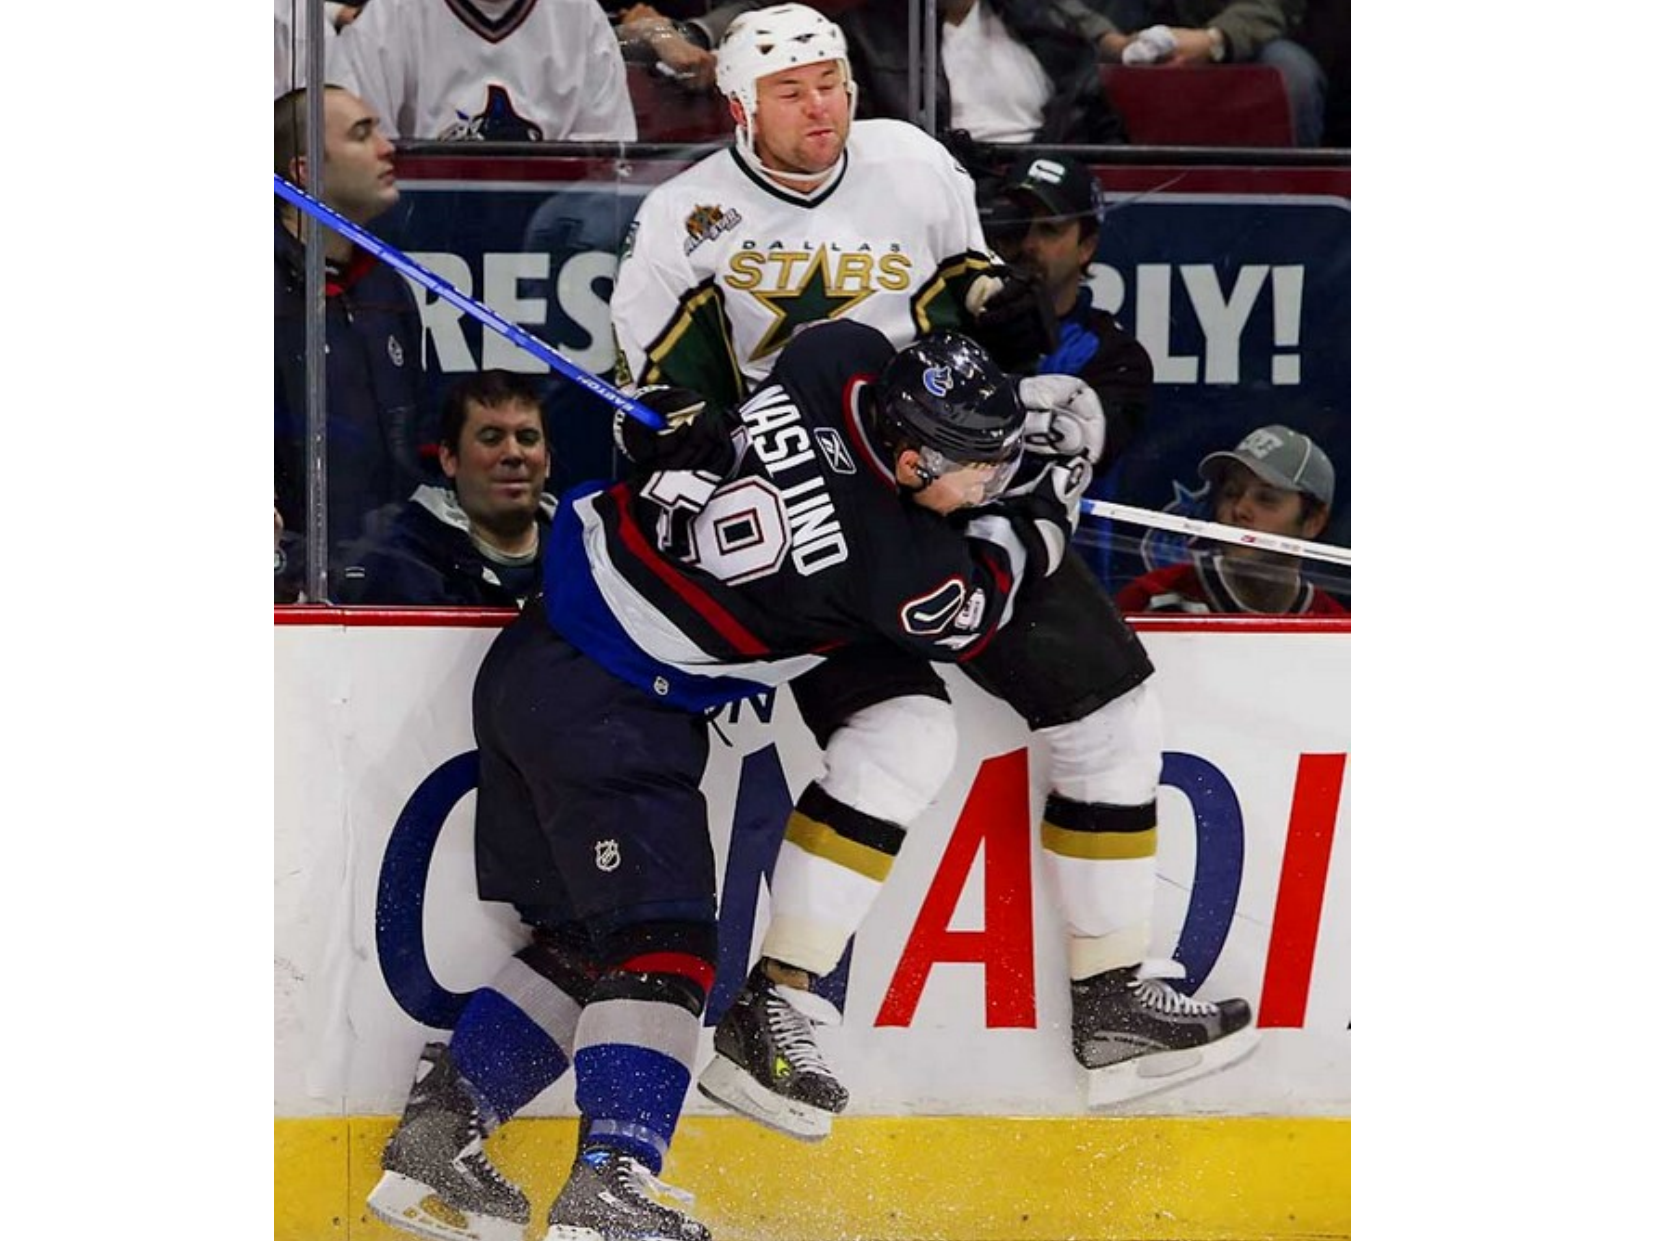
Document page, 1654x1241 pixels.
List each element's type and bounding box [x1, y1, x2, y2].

picture [274, 0, 1351, 1241]
